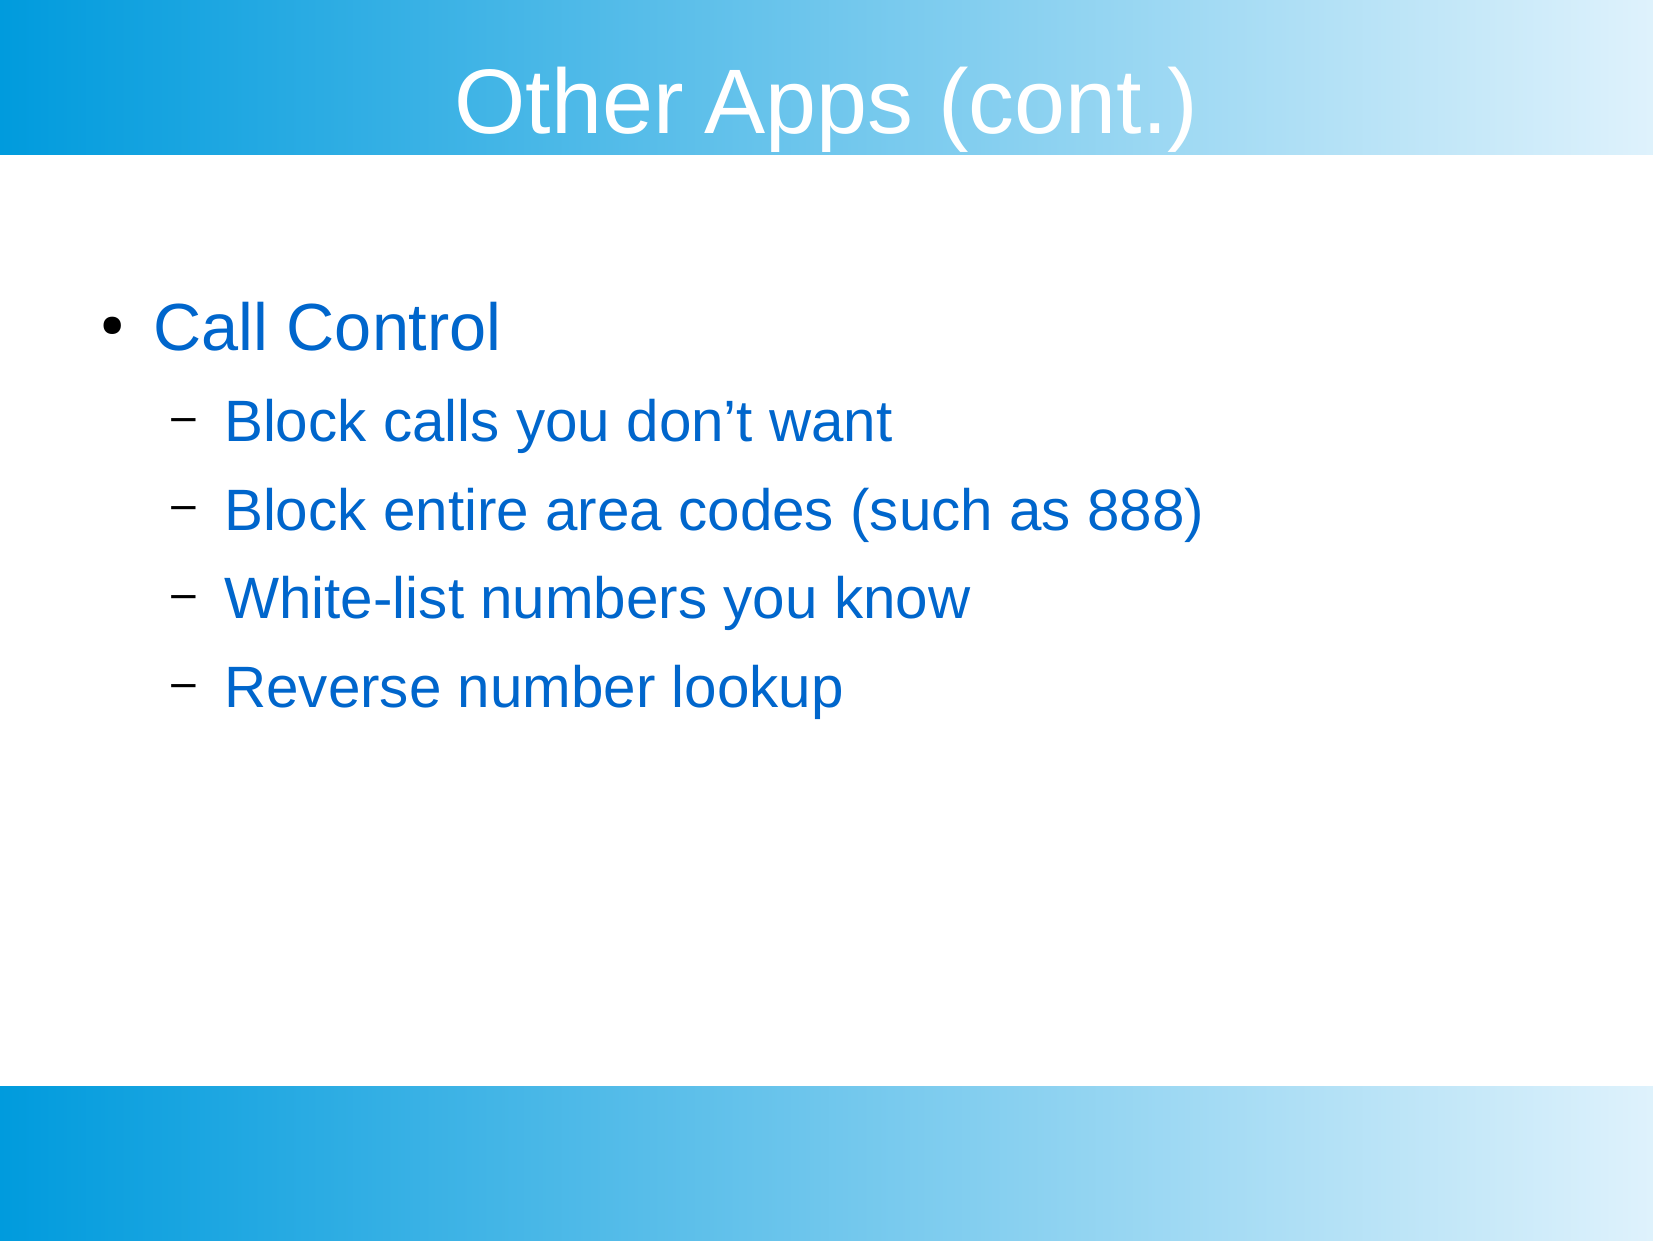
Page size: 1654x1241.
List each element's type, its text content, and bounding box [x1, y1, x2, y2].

list Call Control Block calls you don’t want Block entire area codes (such as 888) White-list numbers you know Reverse number lookup [82, 290, 1571, 1010]
title Other Apps (cont.) [82, 49, 1571, 155]
